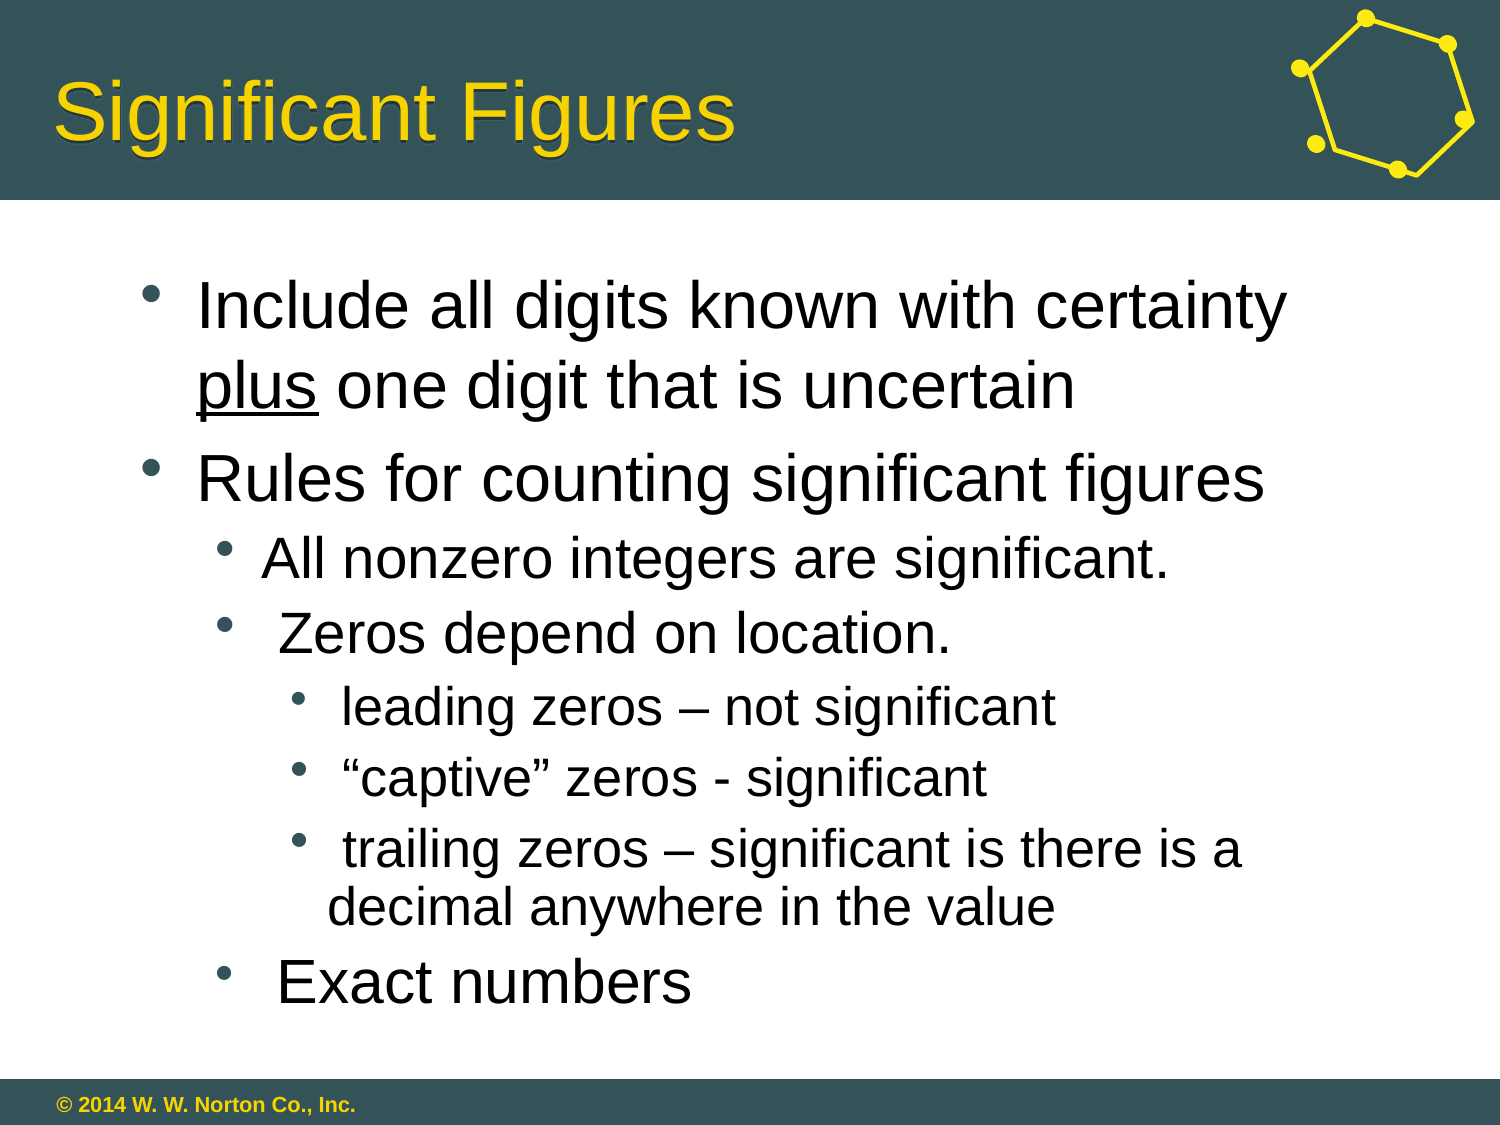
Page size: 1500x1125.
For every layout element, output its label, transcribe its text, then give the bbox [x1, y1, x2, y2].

list Include all digits known with certainty plus one digit that is uncertain Rules for counting significant figures All nonzero integers are significant. Zeros depend on location. leading zeros – not significant “captive” zeros - significant trailing zeros – significant is there is a decimal anywhere in the value Exact numbers [125, 254, 1400, 1005]
title Significant Figures [37, 19, 1225, 195]
